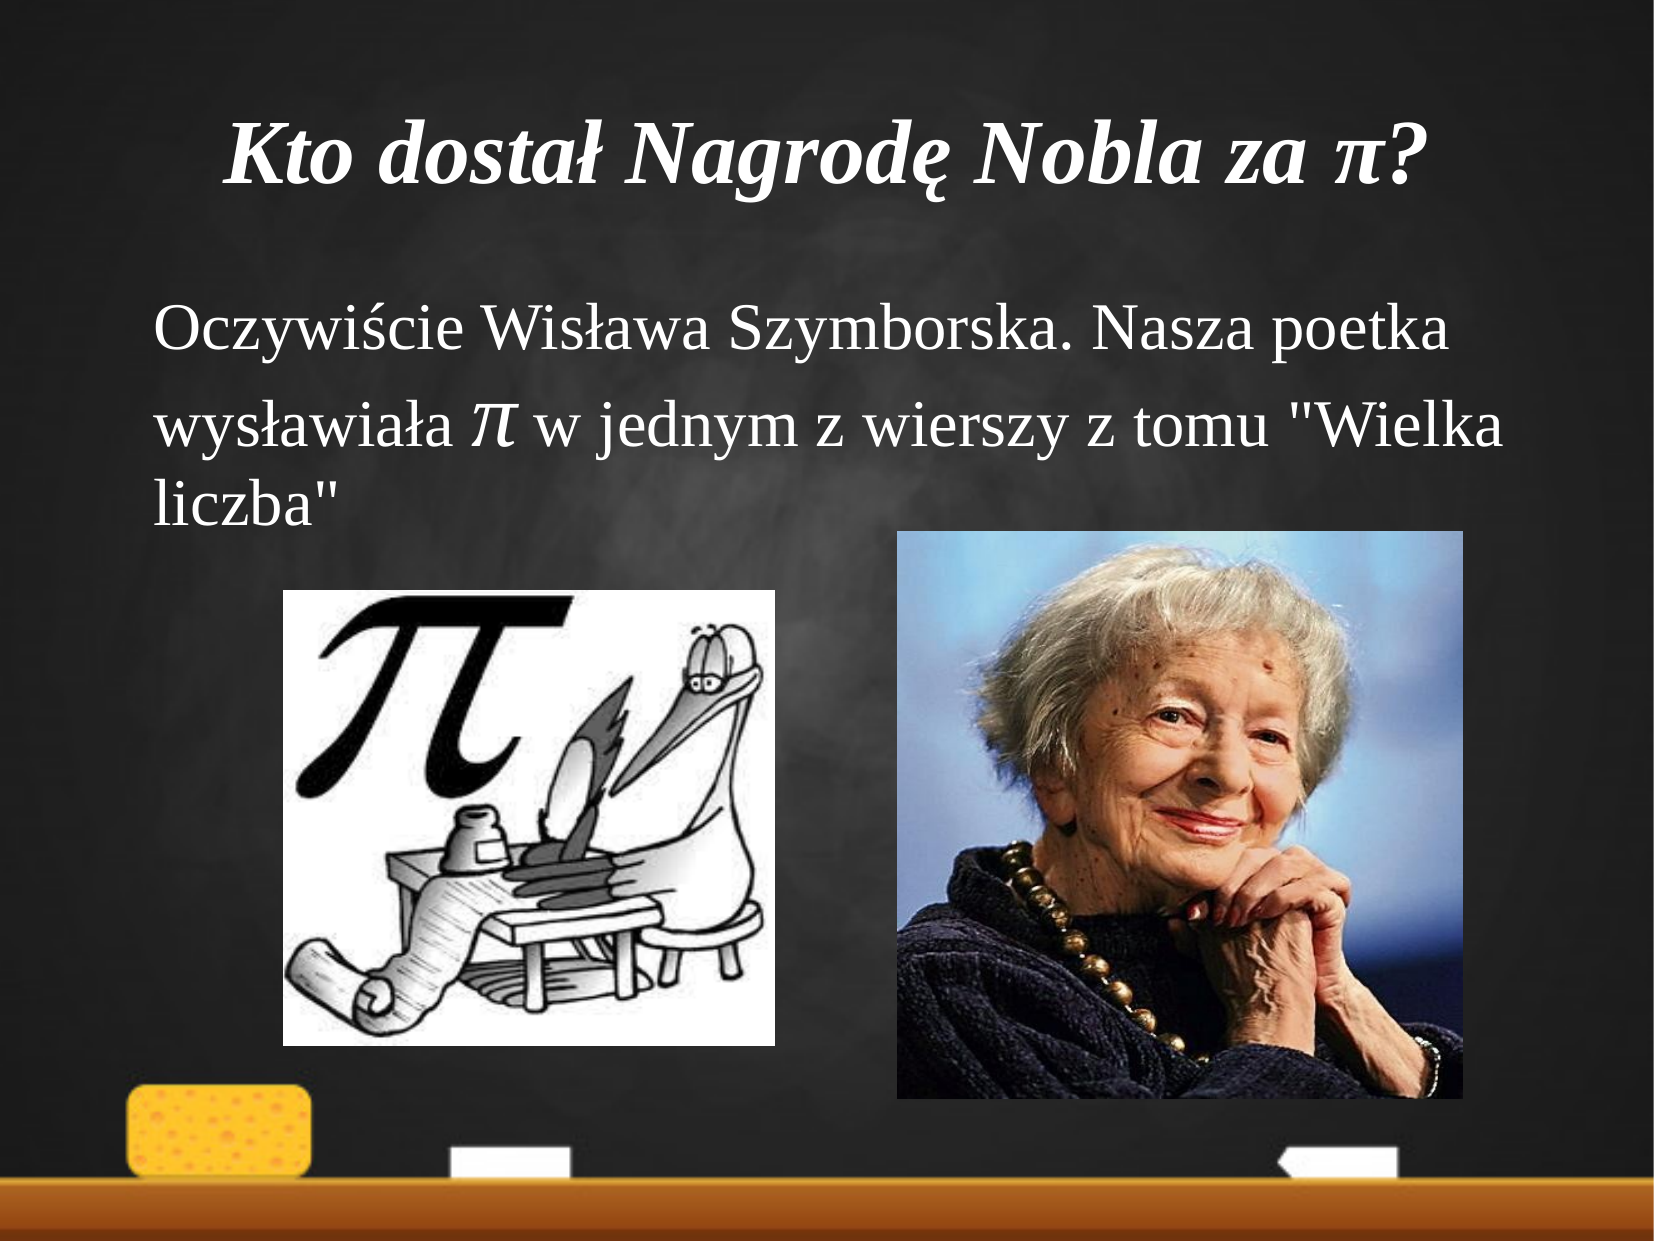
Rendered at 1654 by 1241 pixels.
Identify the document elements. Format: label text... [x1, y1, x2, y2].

title Kto dostał Nagrodę Nobla za π? [82, 49, 1571, 257]
picture [0, 0, 1654, 1241]
list Oczywiście Wisława Szymborska. Nasza poetka wysławiała π w jednym z wierszy z tomu "Wielka liczba" [82, 290, 1571, 1109]
